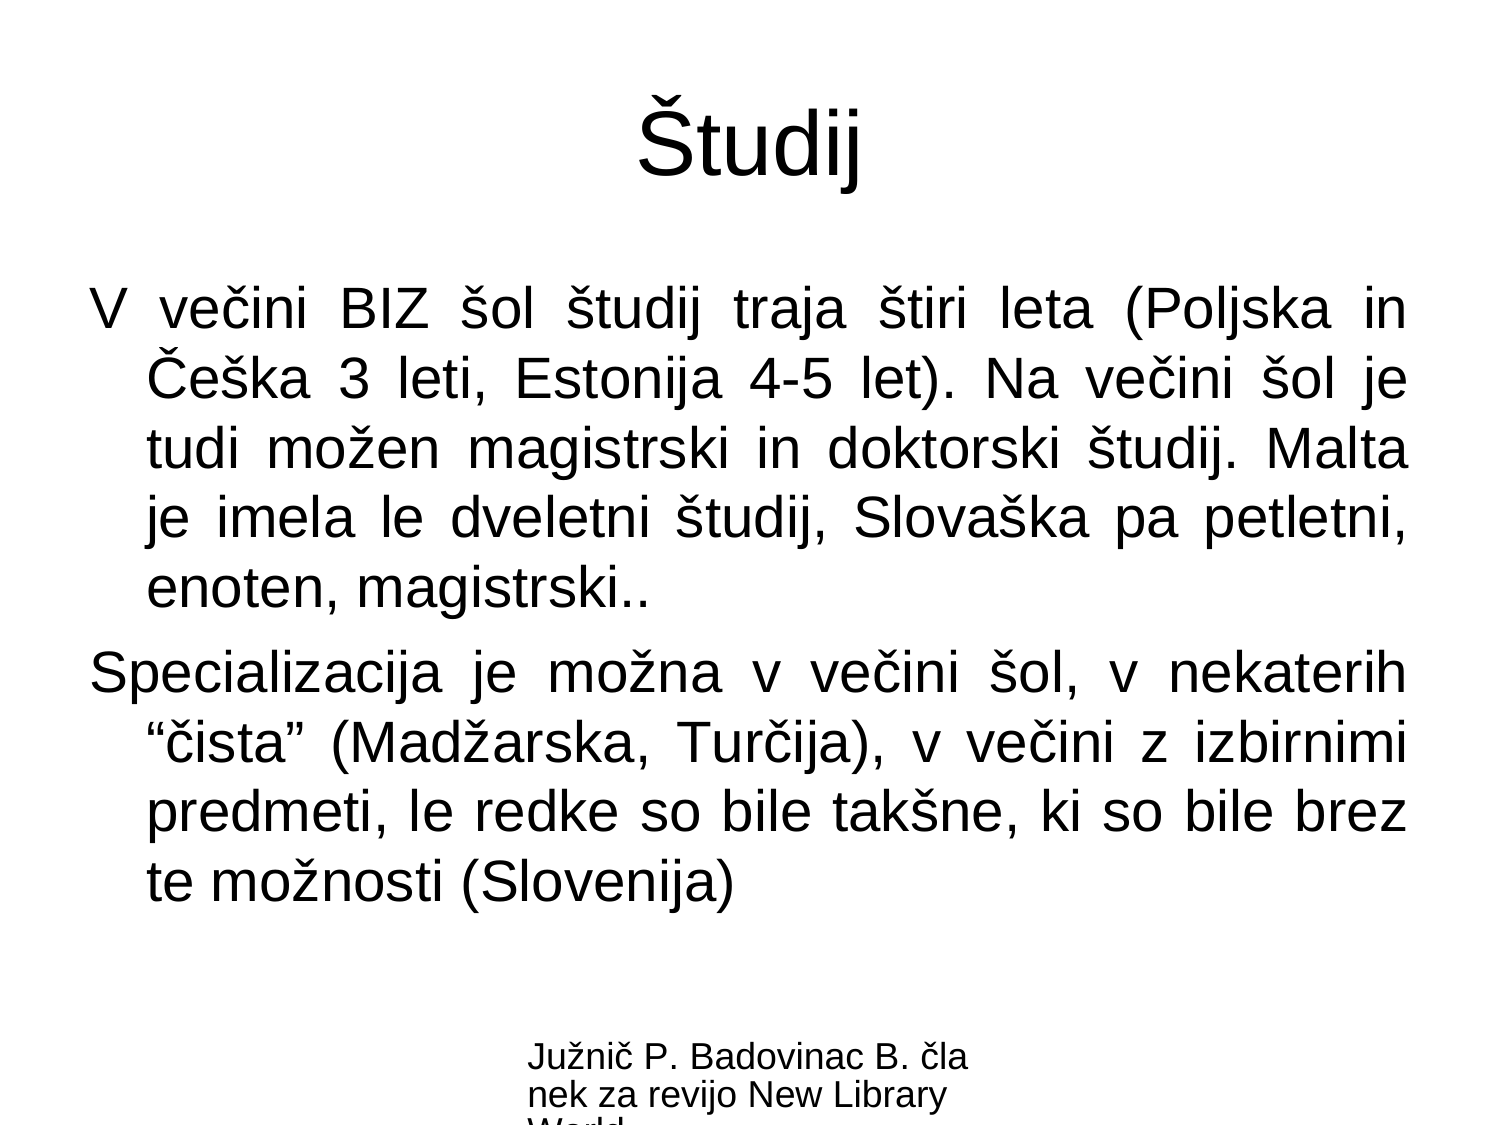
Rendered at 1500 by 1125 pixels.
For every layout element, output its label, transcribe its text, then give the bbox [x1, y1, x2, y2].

title Študij [75, 45, 1426, 233]
list V večini BIZ šol študij traja štiri leta (Poljska in Češka 3 leti, Estonija 4-5 let). Na večini šol je tudi možen magistrski in doktorski študij. Malta je imela le dveletni študij, Slovaška pa petletni, enoten, magistrski.. Specializacija je možna v večini šol, v nekaterih “čista” (Madžarska, Turčija), v večini z izbirnimi predmeti, le redke so bile takšne, ki so bile brez te možnosti (Slovenija) [75, 262, 1426, 1006]
